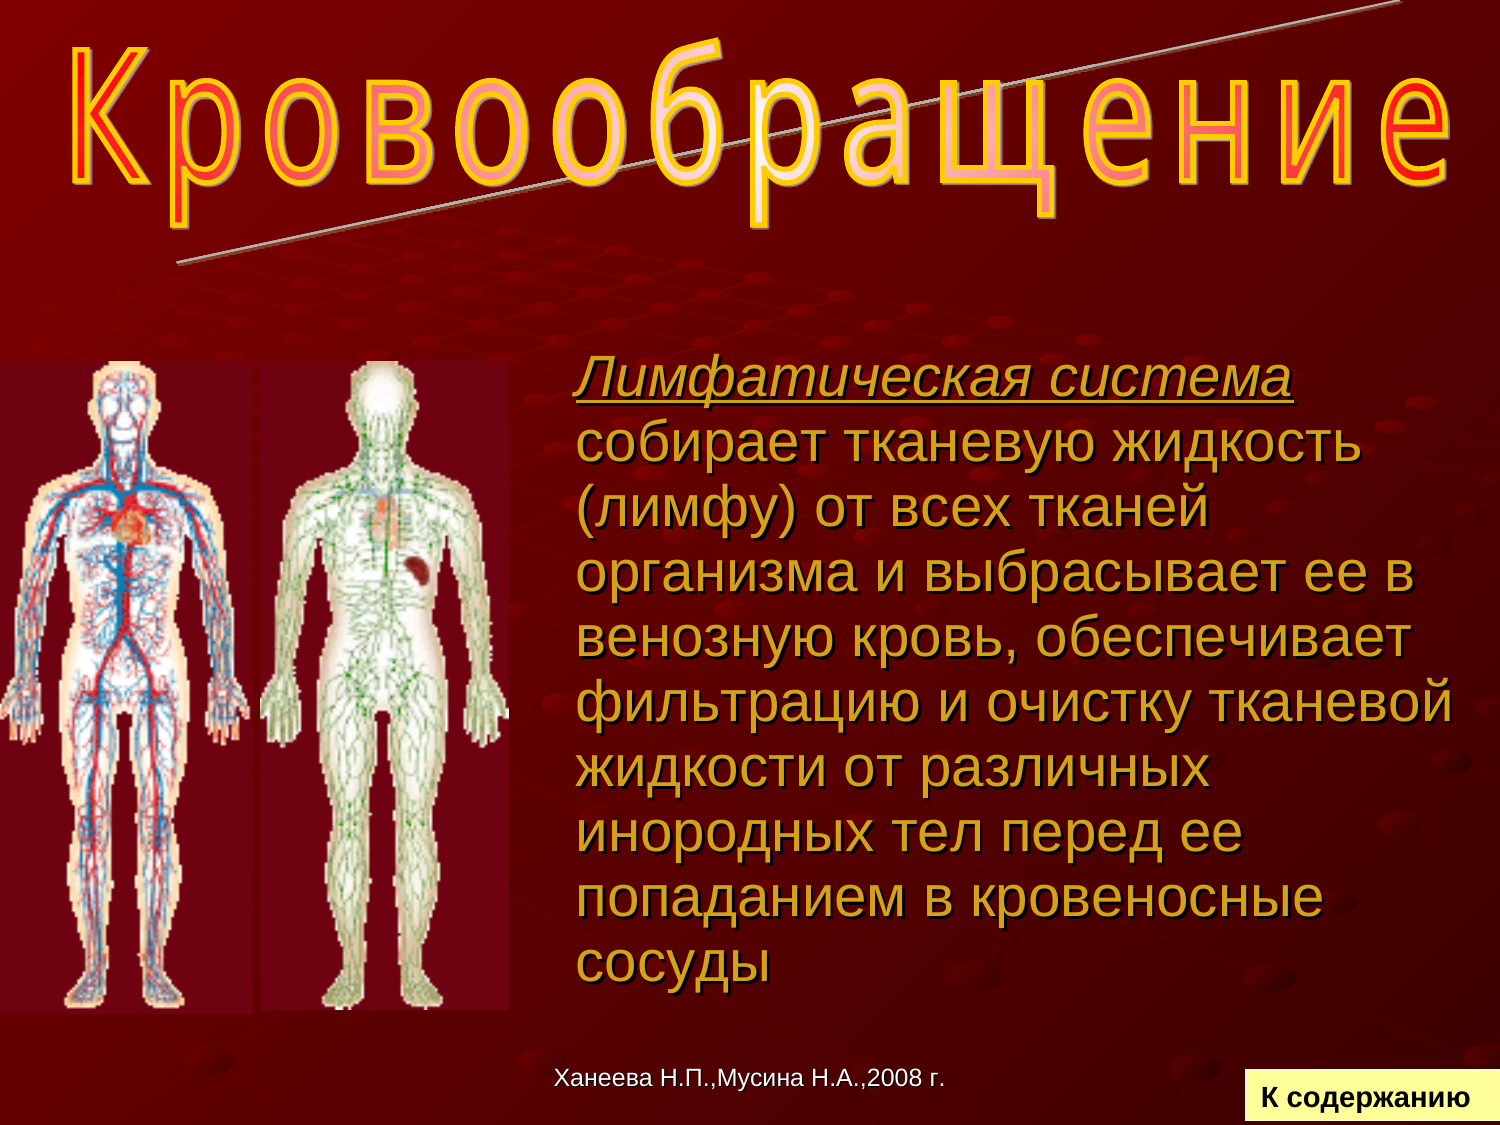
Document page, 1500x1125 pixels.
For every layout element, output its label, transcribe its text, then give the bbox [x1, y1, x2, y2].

text_box Кровообращение [653, 40, 719, 183]
title Лимфатическая система собирает тканевую жидкость (лимфу) от всех тканей организма и выбрасывает ее в венозную кровь, обеспечивает фильтрацию и очистку тканевой жидкости от различных инородных тел перед ее попаданием в кровеносные сосуды [560, 302, 1500, 1035]
text_box Кровообращение [1283, 82, 1347, 181]
text_box Кровообращение [1181, 82, 1245, 181]
text_box К содержанию [1246, 1070, 1500, 1121]
text_box Кровообращение [172, 80, 237, 225]
text_box Кровообращение [942, 82, 1052, 215]
text_box Кровообращение [369, 82, 430, 181]
text_box Кровообращение [555, 80, 623, 183]
picture [260, 361, 509, 1010]
picture [0, 361, 253, 1014]
text_box Кровообращение [846, 80, 905, 183]
text_box Кровообращение [1383, 80, 1445, 183]
text_box Кровообращение [75, 49, 146, 181]
text_box Кровообращение [457, 80, 525, 183]
text_box Кровообращение [752, 80, 817, 225]
text_box Кровообращение [1086, 80, 1148, 183]
text_box Кровообращение [267, 80, 335, 183]
